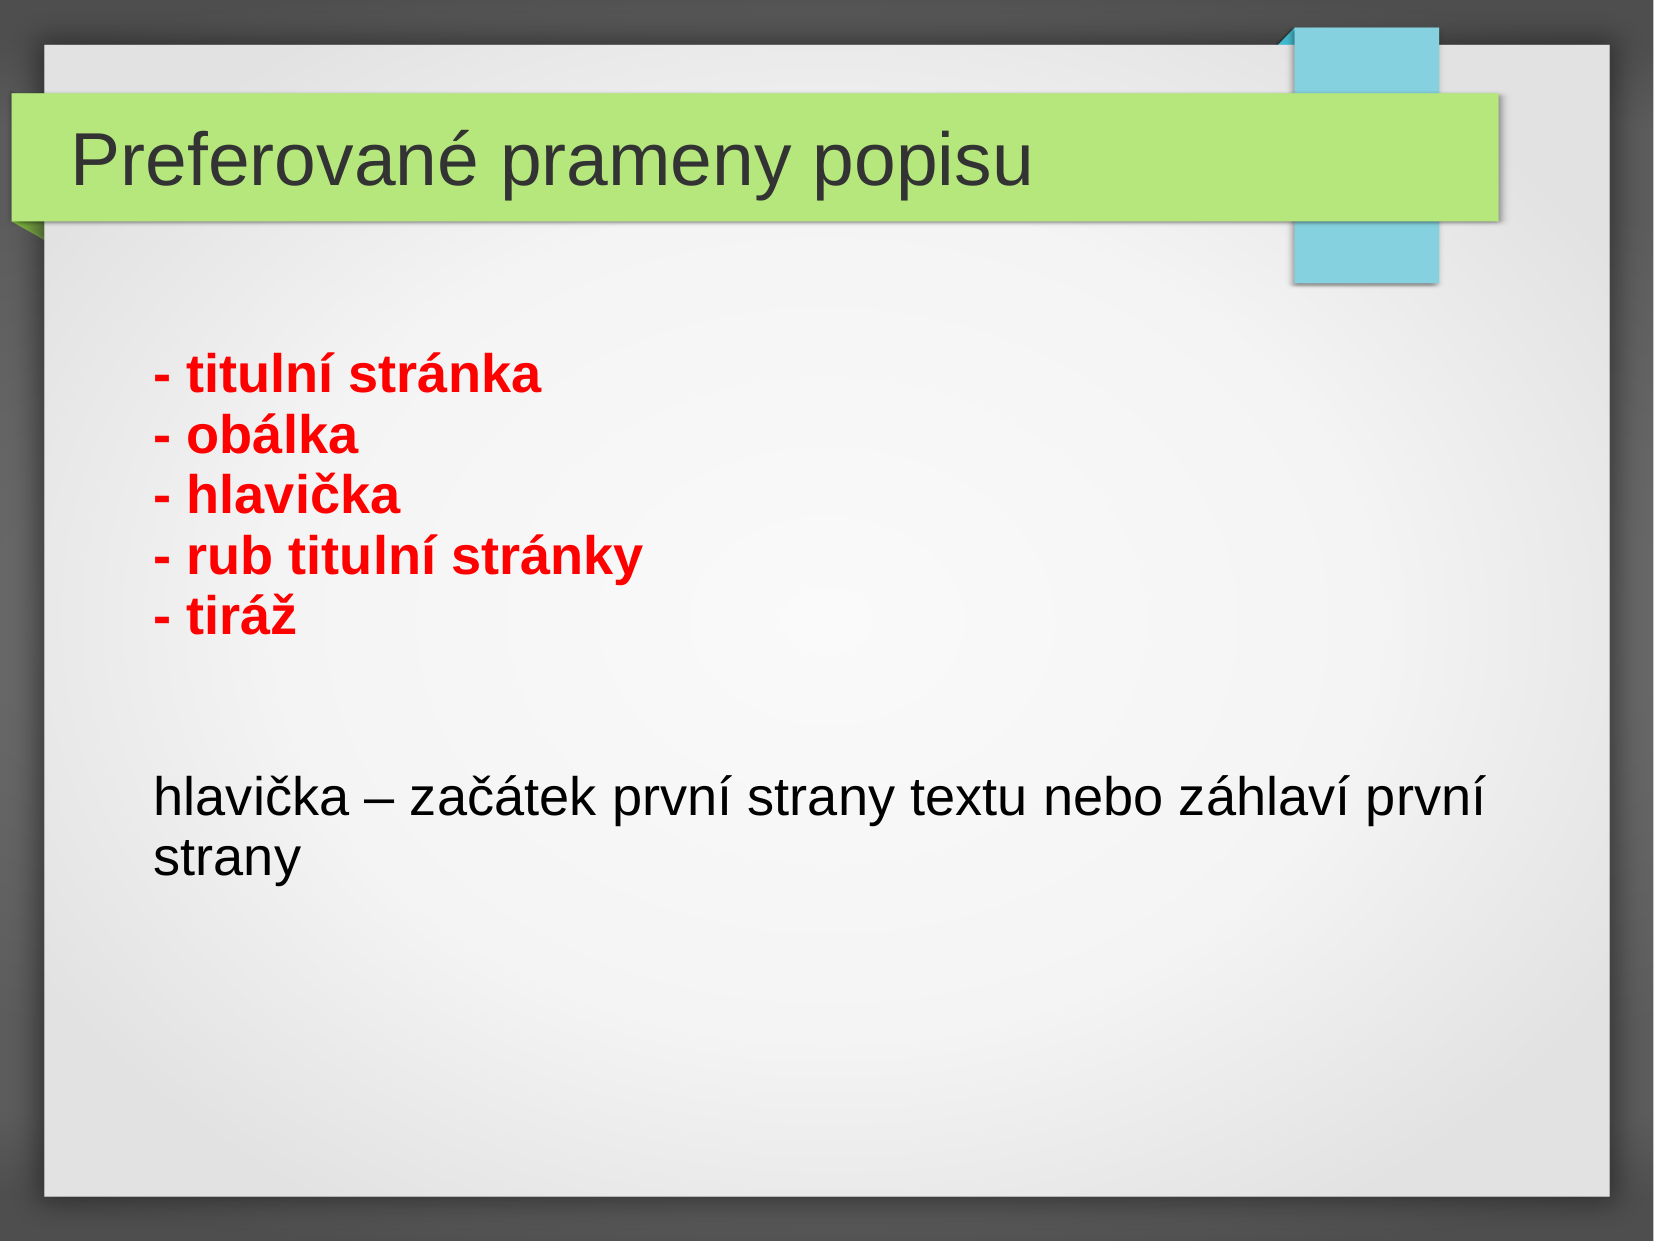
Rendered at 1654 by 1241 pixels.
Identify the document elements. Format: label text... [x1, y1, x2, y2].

picture [0, 0, 1654, 1241]
list - titulní stránka - obálka - hlavička - rub titulní stránky - tiráž hlavička – začátek první strany textu nebo záhlaví první strany [82, 343, 1538, 1063]
title Preferované prameny popisu [70, 106, 1229, 213]
